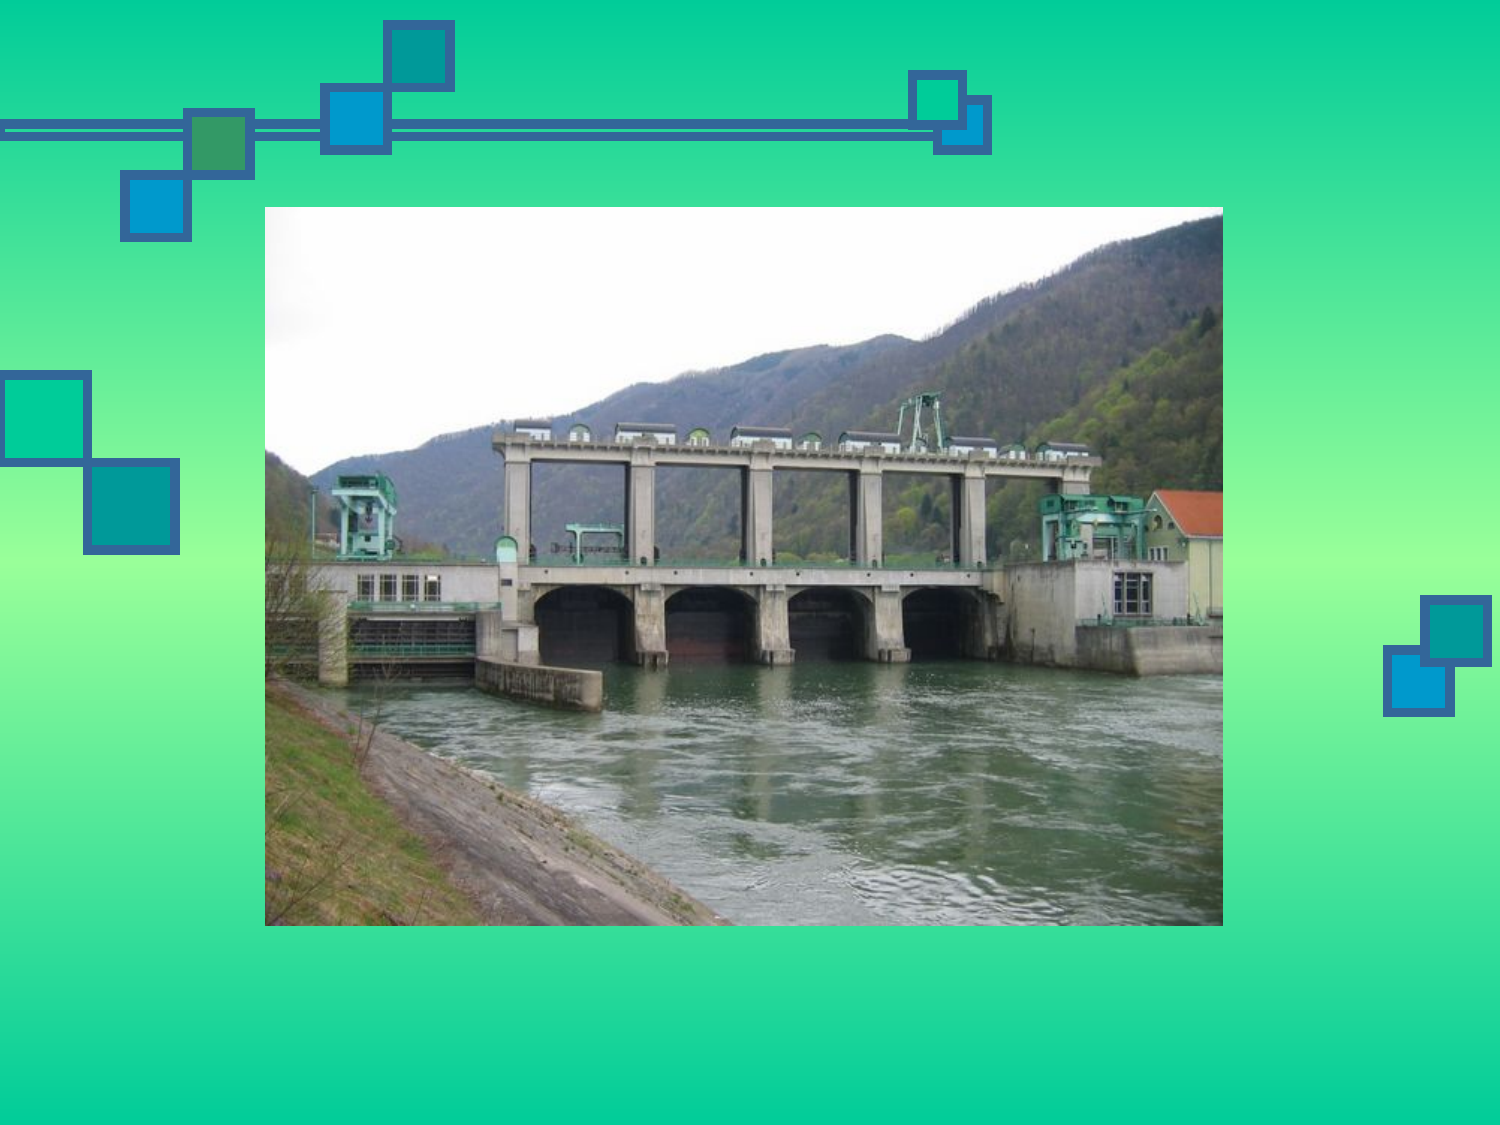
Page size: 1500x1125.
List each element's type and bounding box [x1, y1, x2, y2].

picture [265, 207, 1223, 926]
